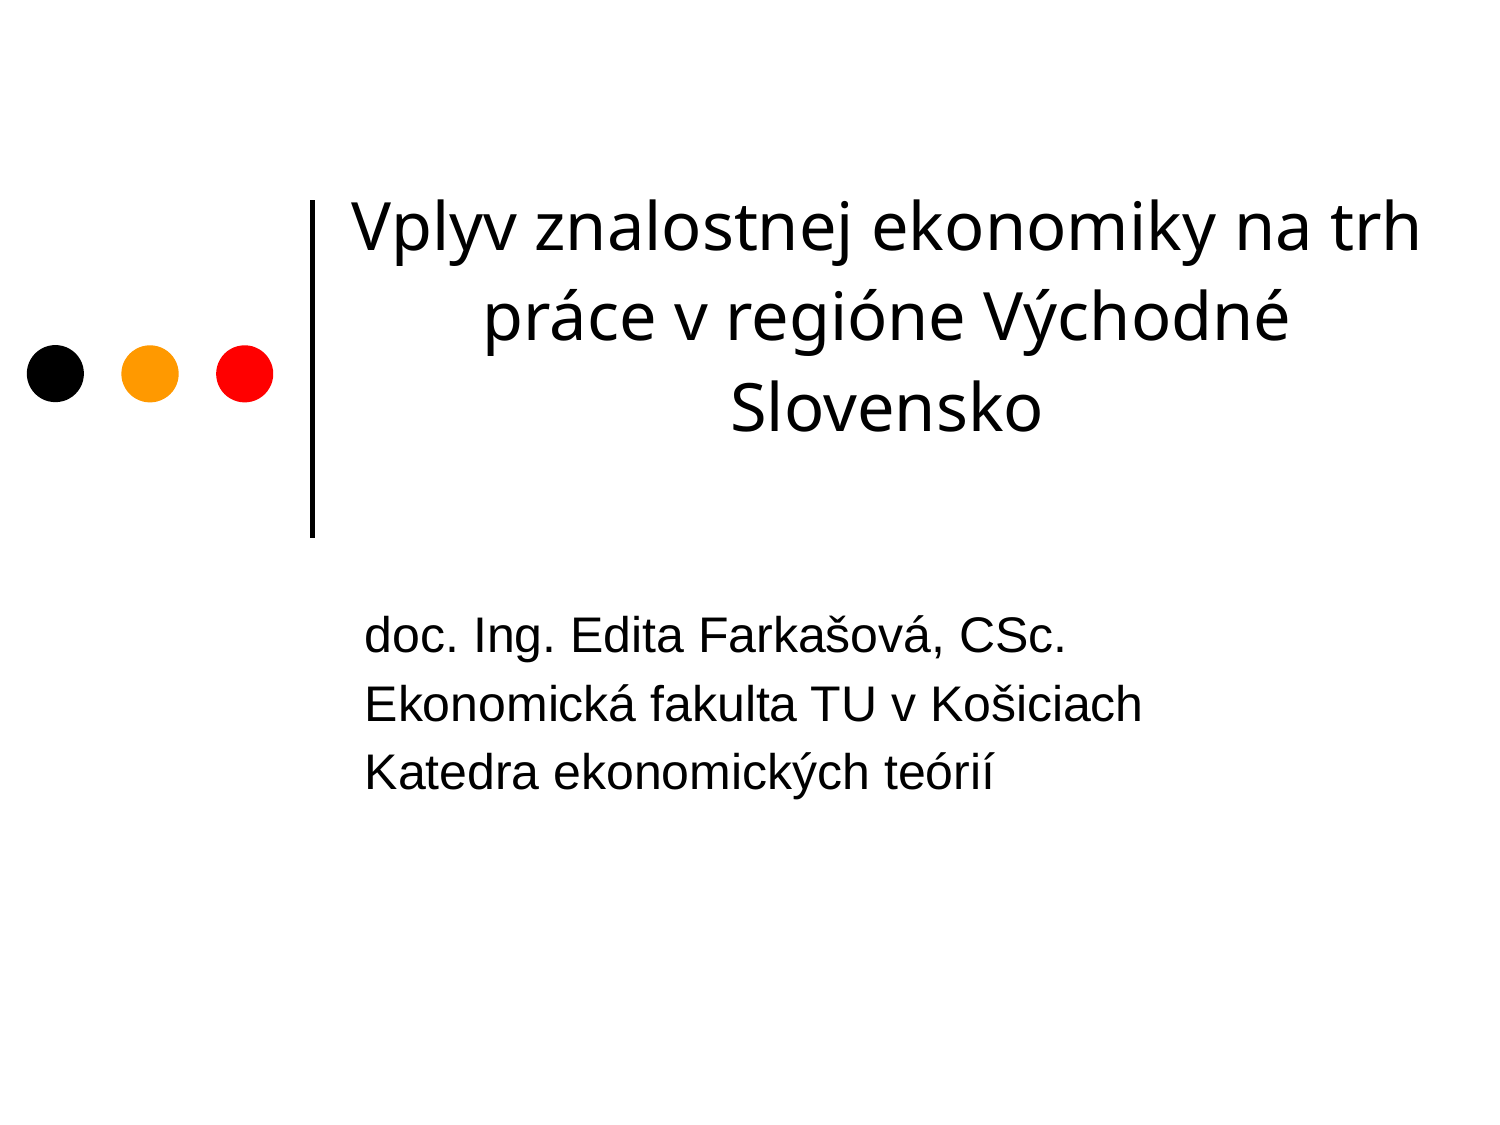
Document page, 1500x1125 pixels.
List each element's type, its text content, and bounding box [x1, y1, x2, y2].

subtitle doc. Ing. Edita Farkašová, CSc. Ekonomická fakulta TU v Košiciach Katedra ekonomických teórií [349, 599, 1413, 938]
title Vplyv znalostnej ekonomiky na trh práce v regióne Východné Slovensko [312, 121, 1463, 617]
